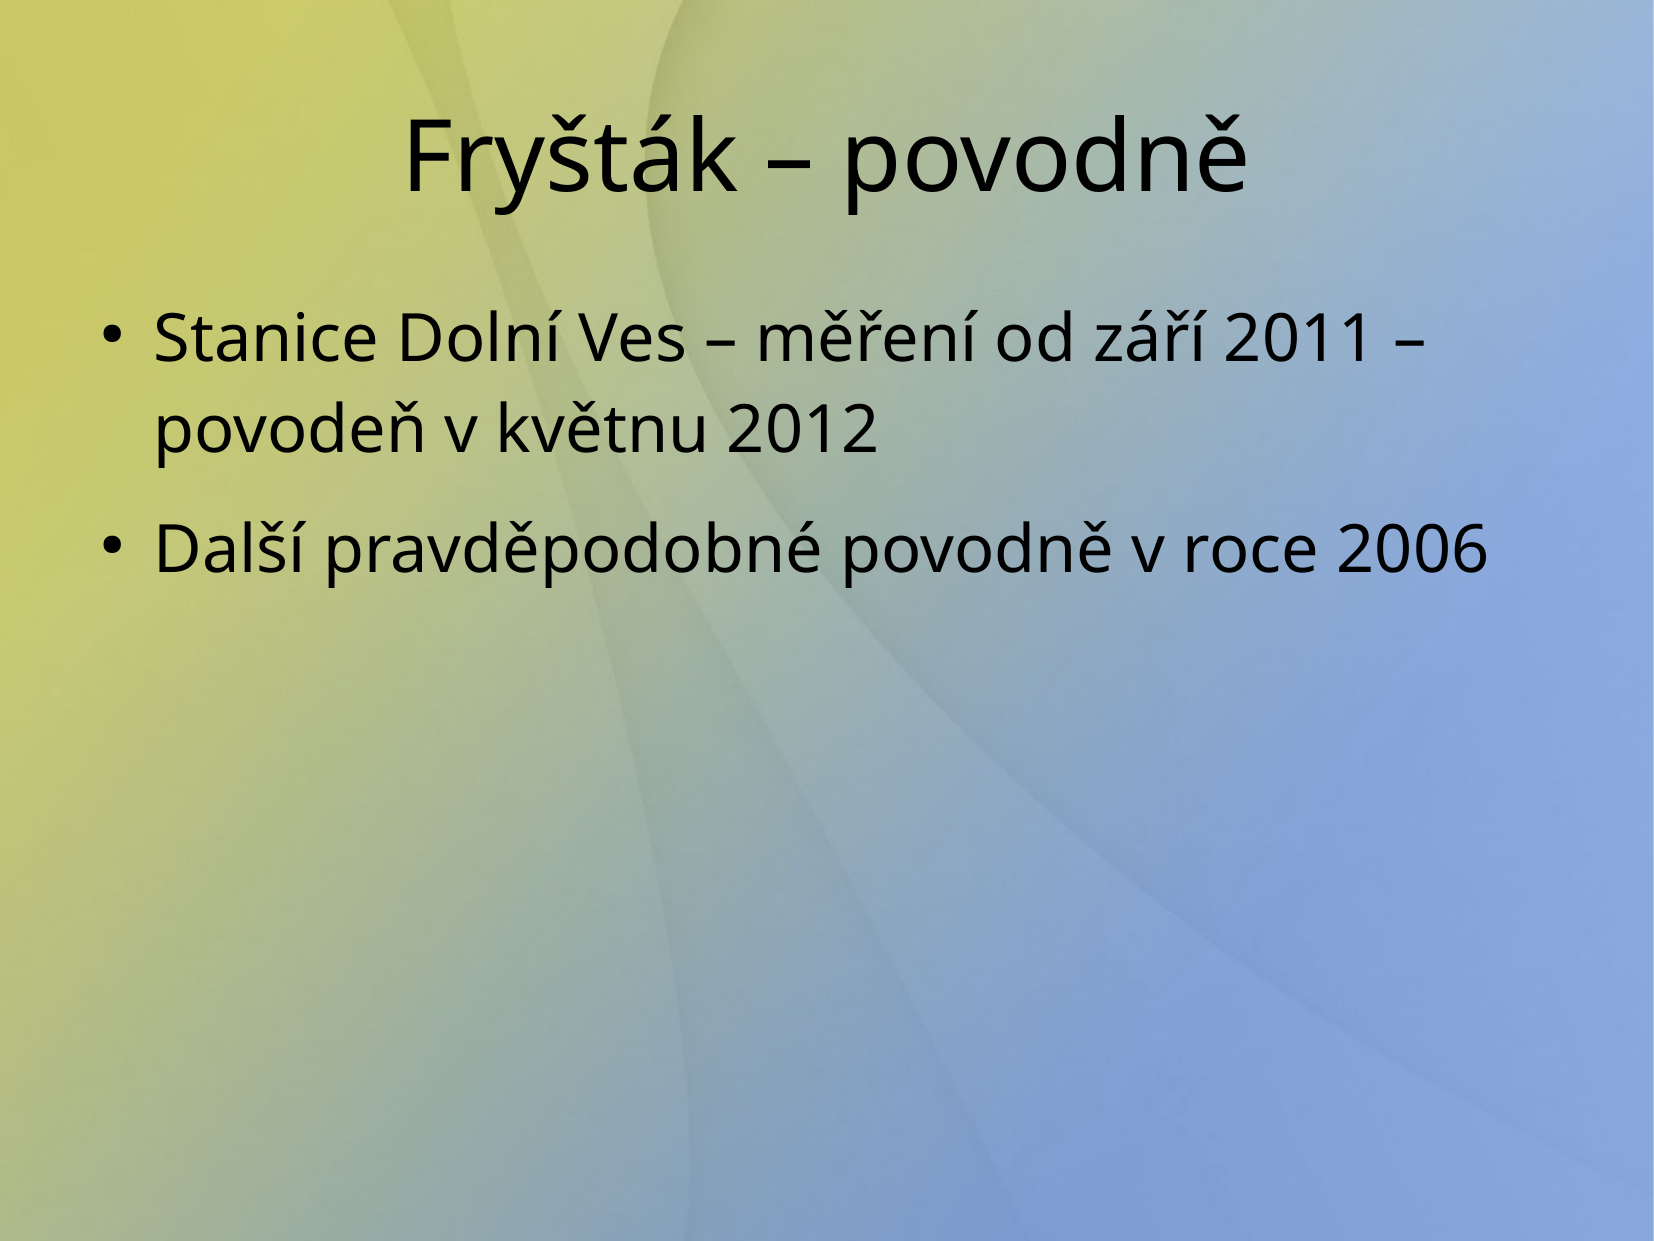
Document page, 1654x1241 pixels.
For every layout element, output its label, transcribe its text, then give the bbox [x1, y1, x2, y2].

title Fryšták – povodně [82, 49, 1571, 257]
picture [0, 0, 1654, 1241]
list Stanice Dolní Ves – měření od září 2011 – povodeň v květnu 2012 Další pravděpodobné povodně v roce 2006 [82, 290, 1571, 1109]
